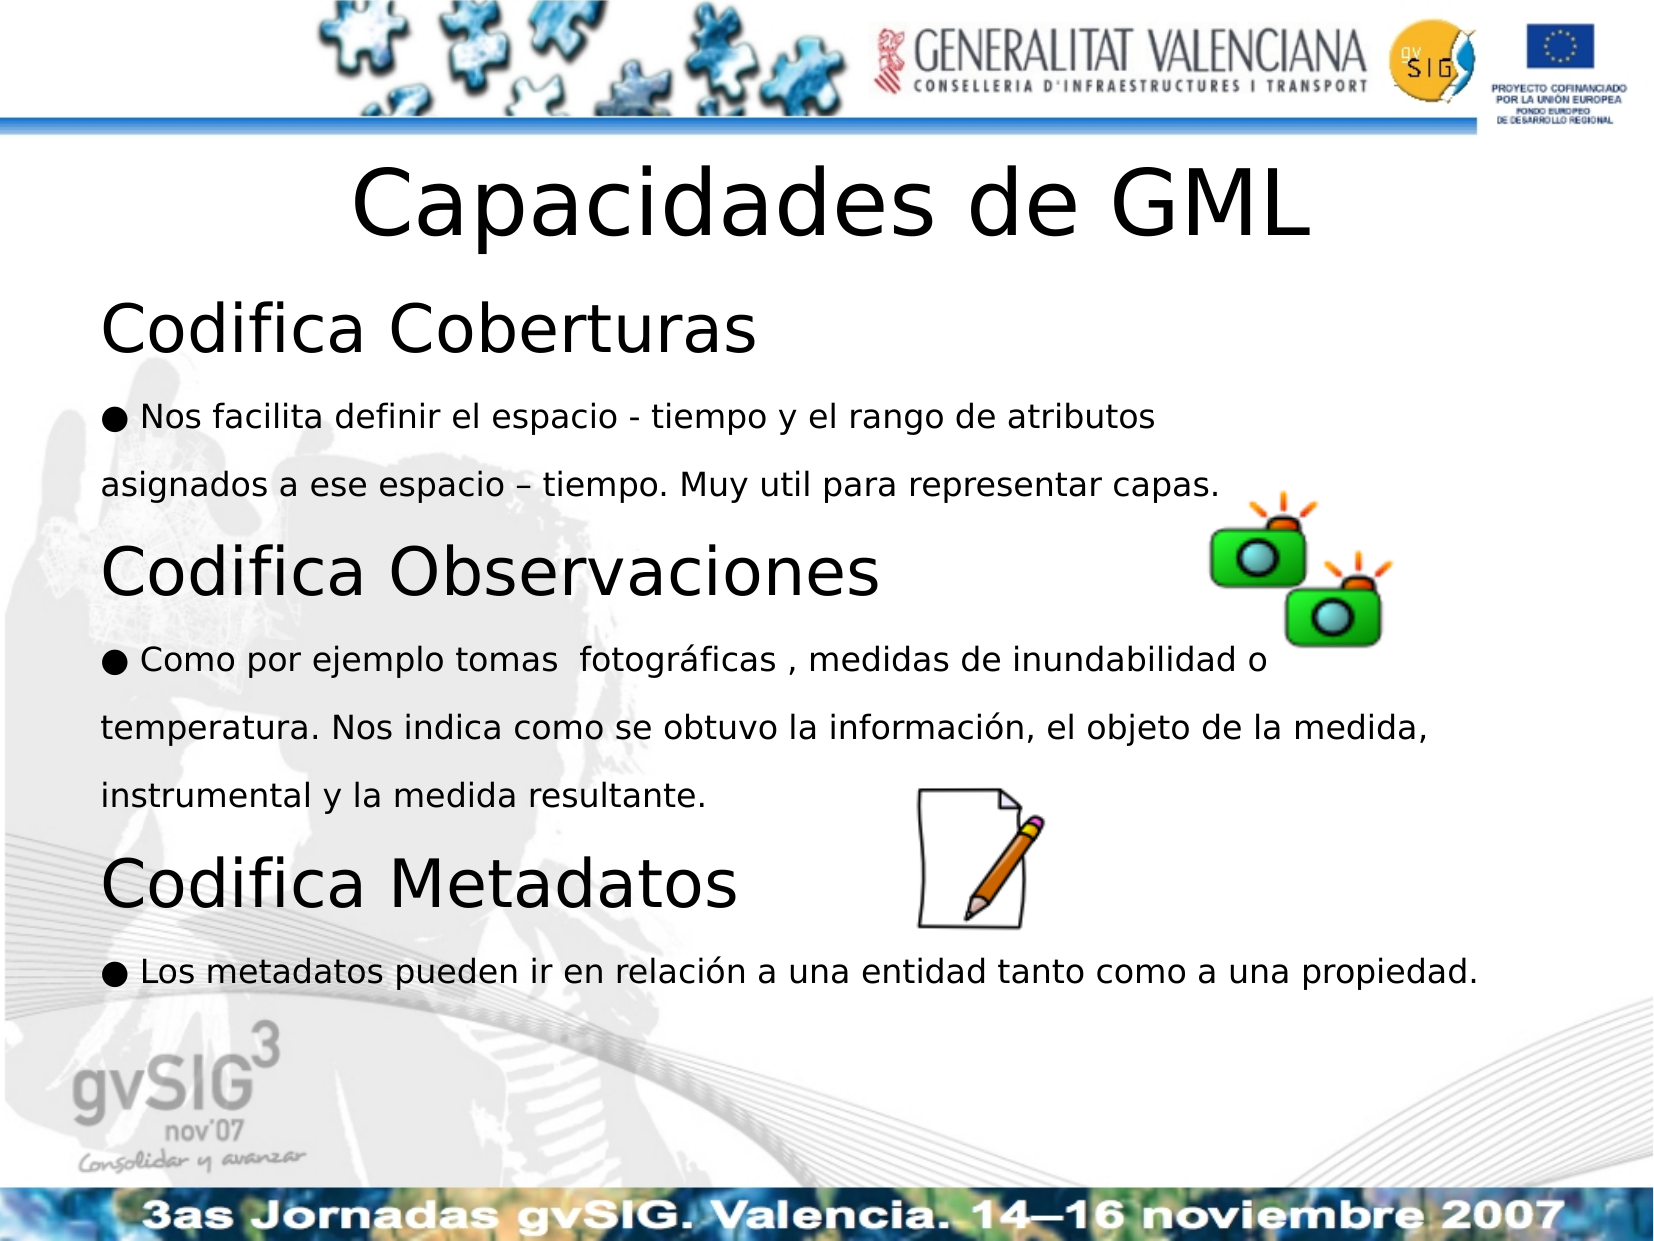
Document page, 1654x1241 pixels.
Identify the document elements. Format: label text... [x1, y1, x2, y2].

title Capacidades de GML [87, 107, 1576, 301]
picture [0, 0, 1654, 1241]
list Codifica Coberturas ● Nos facilita definir el espacio - tiempo y el rango de atributos asignados a ese espacio – tiempo. Muy util para representar capas. Codifica Observaciones ● Como por ejemplo tomas fotográficas , medidas de inundabilidad o temperatura. Nos indica como se obtuvo la información, el objeto de la medida, instrumental y la medida resultante. Codifica Metadatos ● Los metadatos pueden ir en relación a una entidad tanto como a una propiedad. [82, 290, 1571, 1095]
